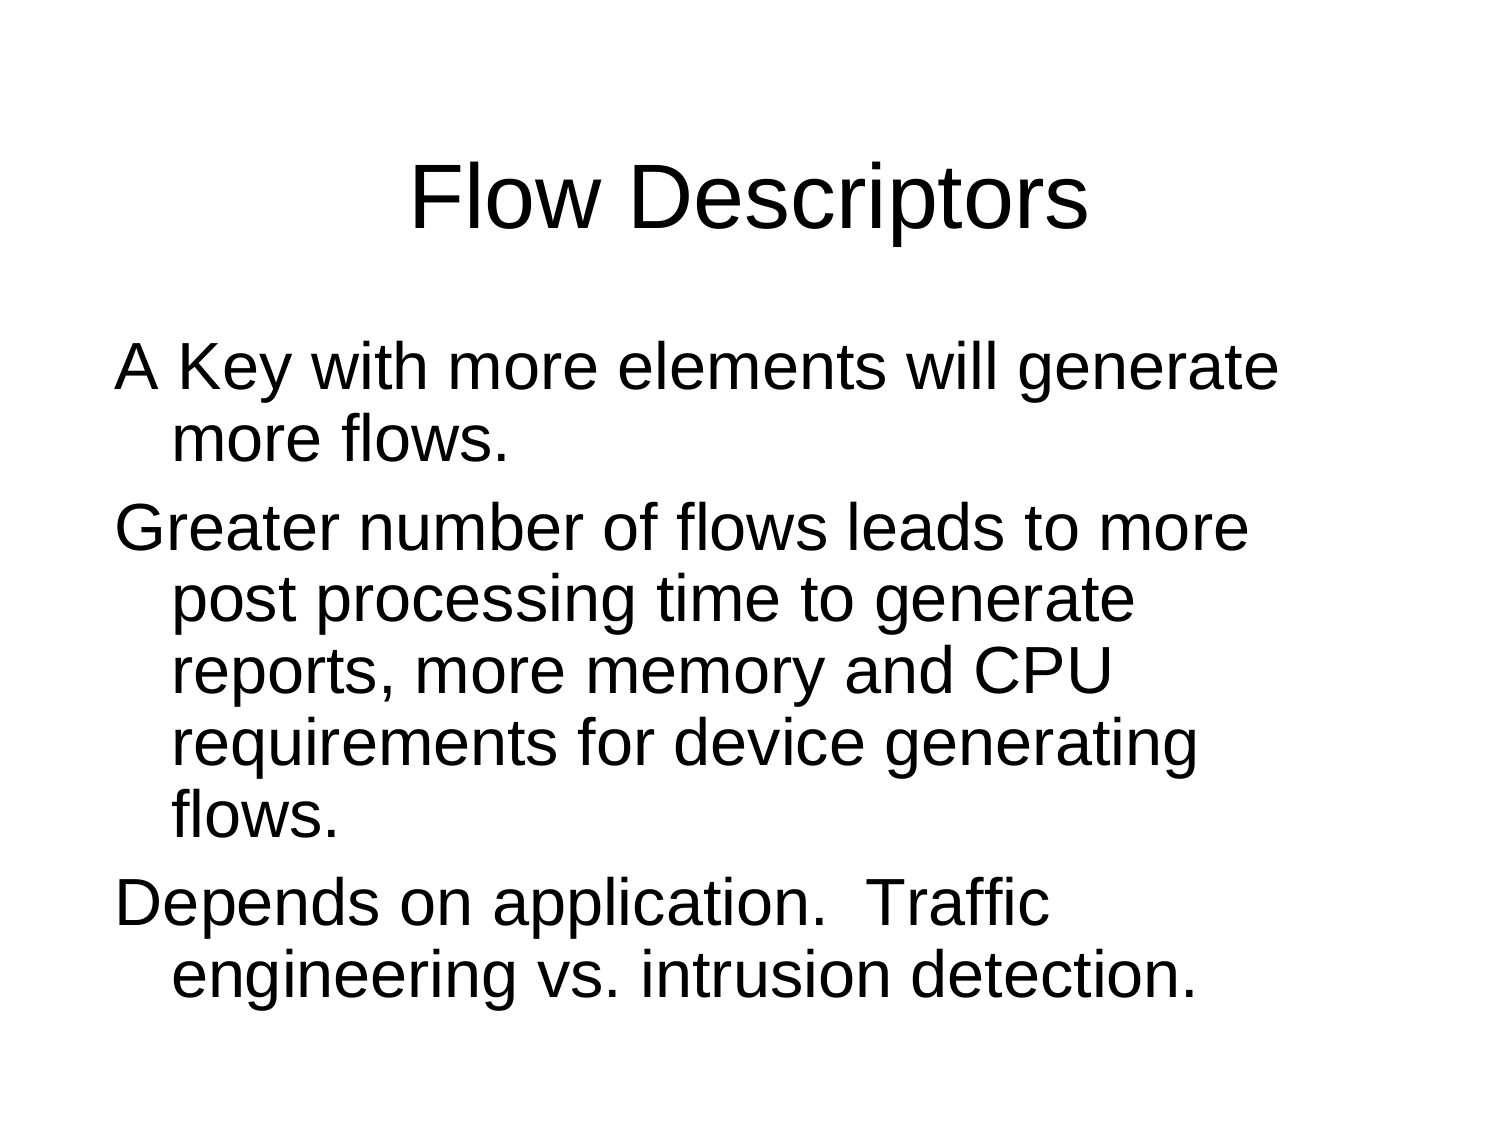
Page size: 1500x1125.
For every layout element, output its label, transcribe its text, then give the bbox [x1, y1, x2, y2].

title Flow Descriptors [112, 99, 1388, 288]
list A Key with more elements will generate more flows. Greater number of flows leads to more post processing time to generate reports, more memory and CPU requirements for device generating flows. Depends on application. Traffic engineering vs. intrusion detection. [99, 324, 1388, 1125]
